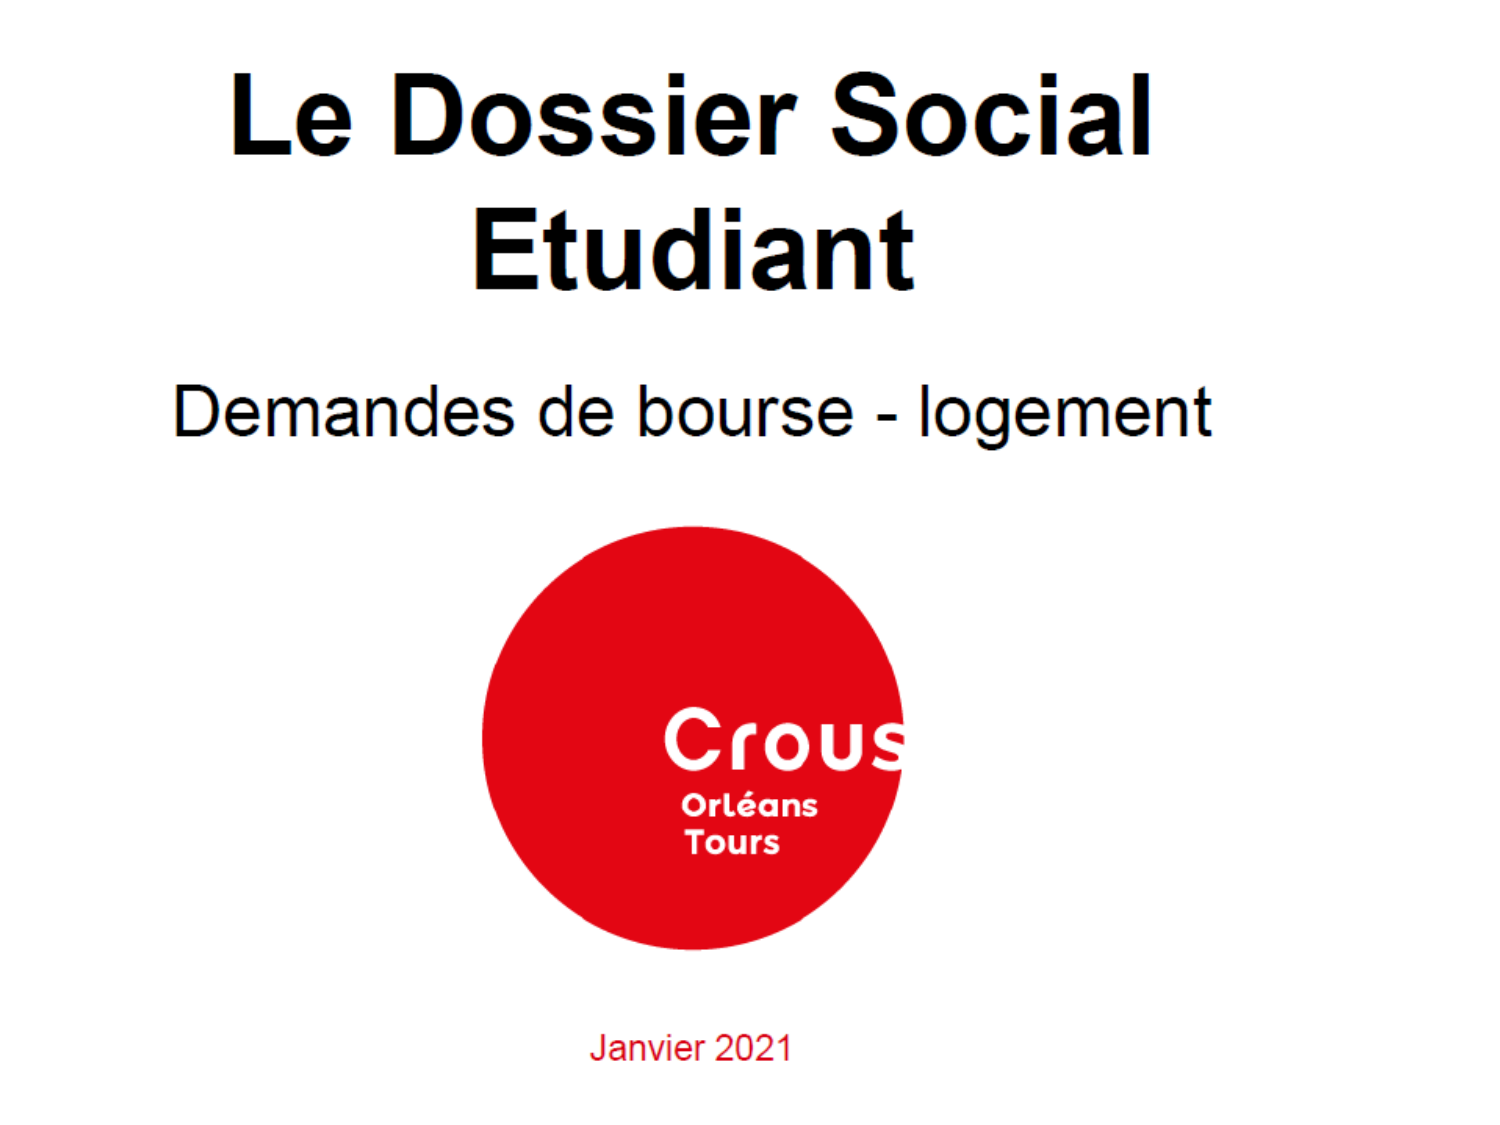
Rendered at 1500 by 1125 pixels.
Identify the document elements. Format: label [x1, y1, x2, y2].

picture [85, 14, 1415, 1111]
